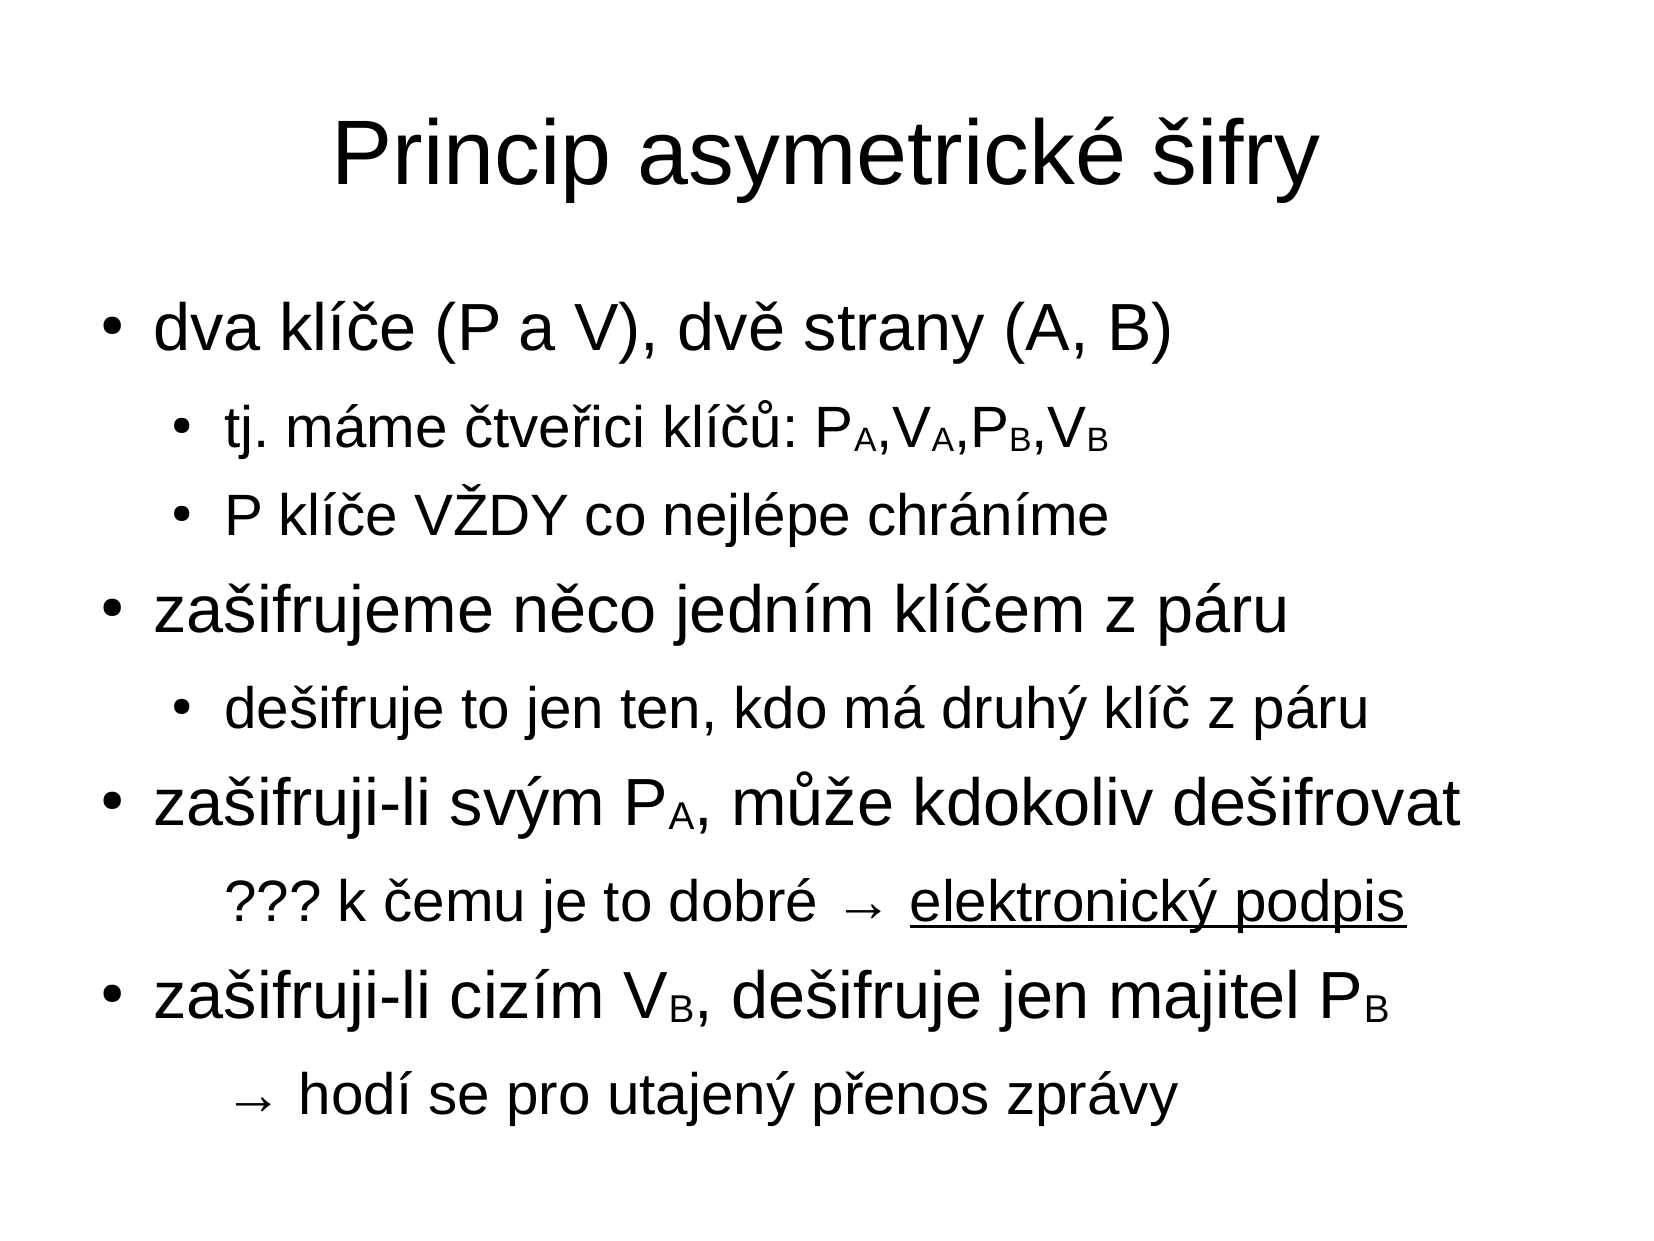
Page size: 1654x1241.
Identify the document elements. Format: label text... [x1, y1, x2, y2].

list dva klíče (P a V), dvě strany (A, B) tj. máme čtveřici klíčů: PA,VA,PB,VB P klíče VŽDY co nejlépe chráníme zašifrujeme něco jedním klíčem z páru dešifruje to jen ten, kdo má druhý klíč z páru zašifruji-li svým PA, může kdokoliv dešifrovat ??? k čemu je to dobré → elektronický podpis zašifruji-li cizím VB, dešifruje jen majitel PB → hodí se pro utajený přenos zprávy [82, 290, 1571, 1191]
title Princip asymetrické šifry [82, 56, 1571, 250]
